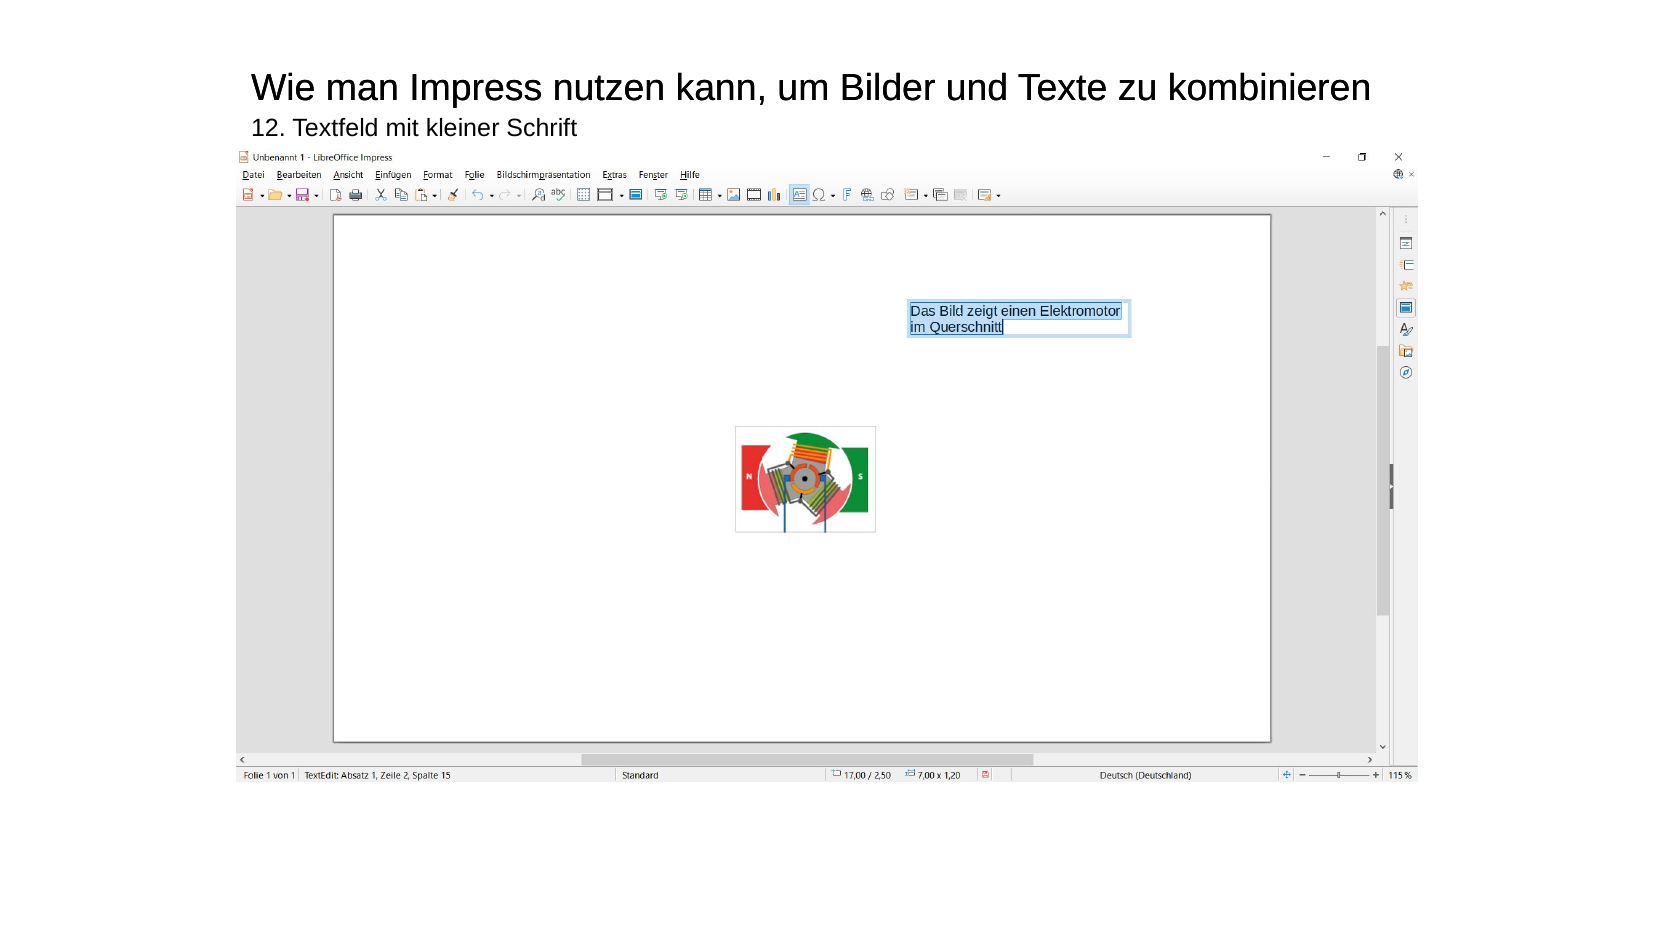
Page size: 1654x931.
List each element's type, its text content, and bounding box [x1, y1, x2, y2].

text_box Wie man Impress nutzen kann, um Bilder und Texte zu kombinieren [236, 59, 1418, 106]
text_box 12. Textfeld mit kleiner Schrift [236, 106, 1418, 148]
picture [236, 148, 1418, 782]
